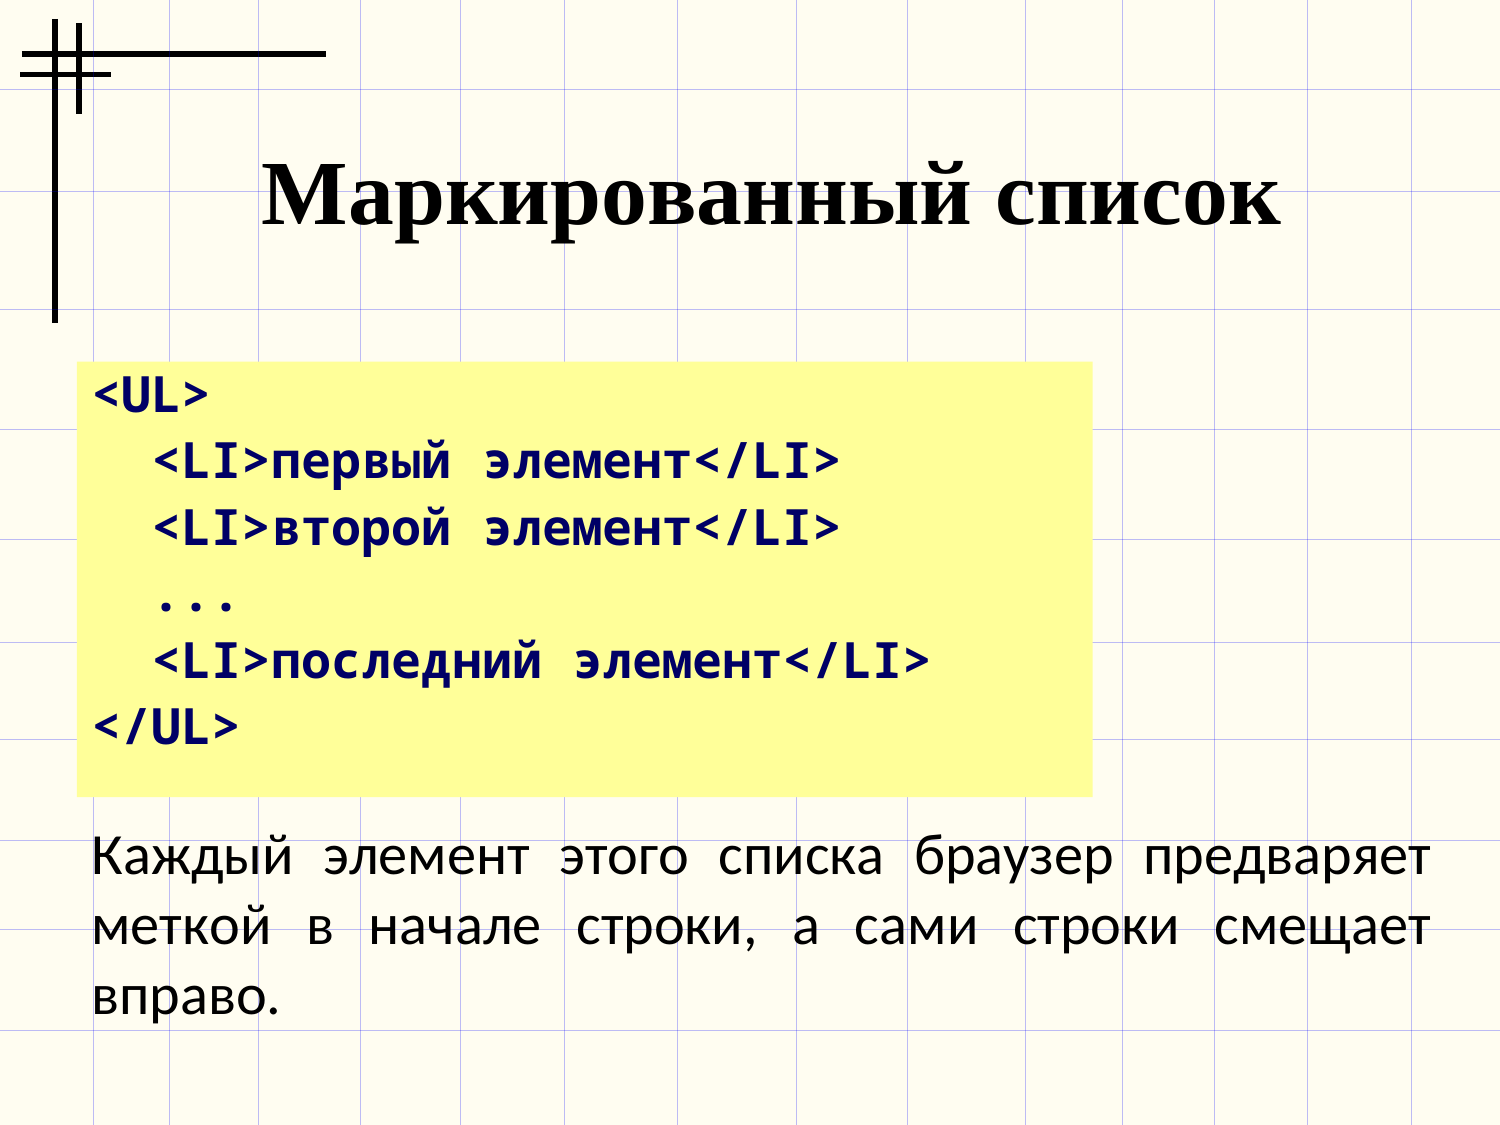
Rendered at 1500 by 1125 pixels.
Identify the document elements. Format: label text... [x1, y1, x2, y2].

list <UL> <LI>первый элемент</LI> <LI>второй элемент</LI> ... <LI>последний элемент</LI> </UL> [76, 361, 1093, 798]
title Маркированный список [75, 75, 1426, 301]
text_box Каждый элемент этого списка браузер предваряет меткой в начале строки, а сами строки смещает вправо. [76, 808, 1447, 1034]
